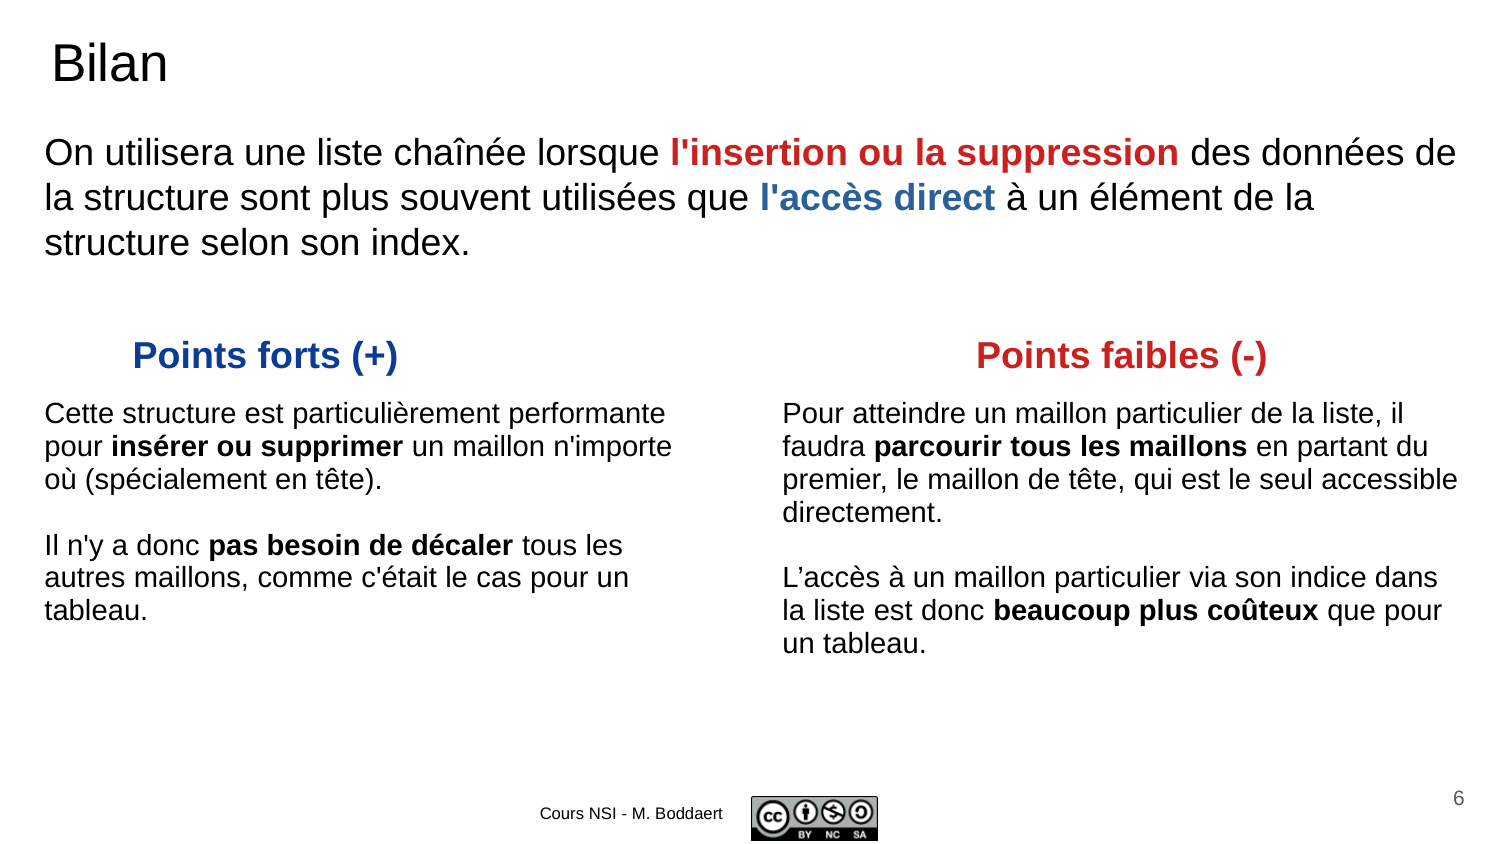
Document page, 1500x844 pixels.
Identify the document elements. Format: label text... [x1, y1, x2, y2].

text_box Points faibles (-) [944, 318, 1300, 390]
text_box Points forts (+) [88, 318, 443, 390]
slide_number <numéro> [1389, 764, 1480, 830]
text_box Pour atteindre un maillon particulier de la liste, il faudra parcourir tous les maillons en partant du premier, le maillon de tête, qui est le seul accessible directement. L’accès à un maillon particulier via son indice dans la liste est donc beaucoup plus coûteux que pour un tableau. [767, 390, 1477, 678]
text_box On utilisera une liste chaînée lorsque l'insertion ou la suppression des données de la structure sont plus souvent utilisées que l'accès direct à un élément de la structure selon son index. [29, 120, 1477, 760]
picture [751, 796, 878, 841]
title Bilan [51, 13, 1449, 108]
text_box Cette structure est particulièrement performante pour insérer ou supprimer un maillon n'importe où (spécialement en tête). Il n'y a donc pas besoin de décaler tous les autres maillons, comme c'était le cas pour un tableau. [29, 390, 709, 644]
